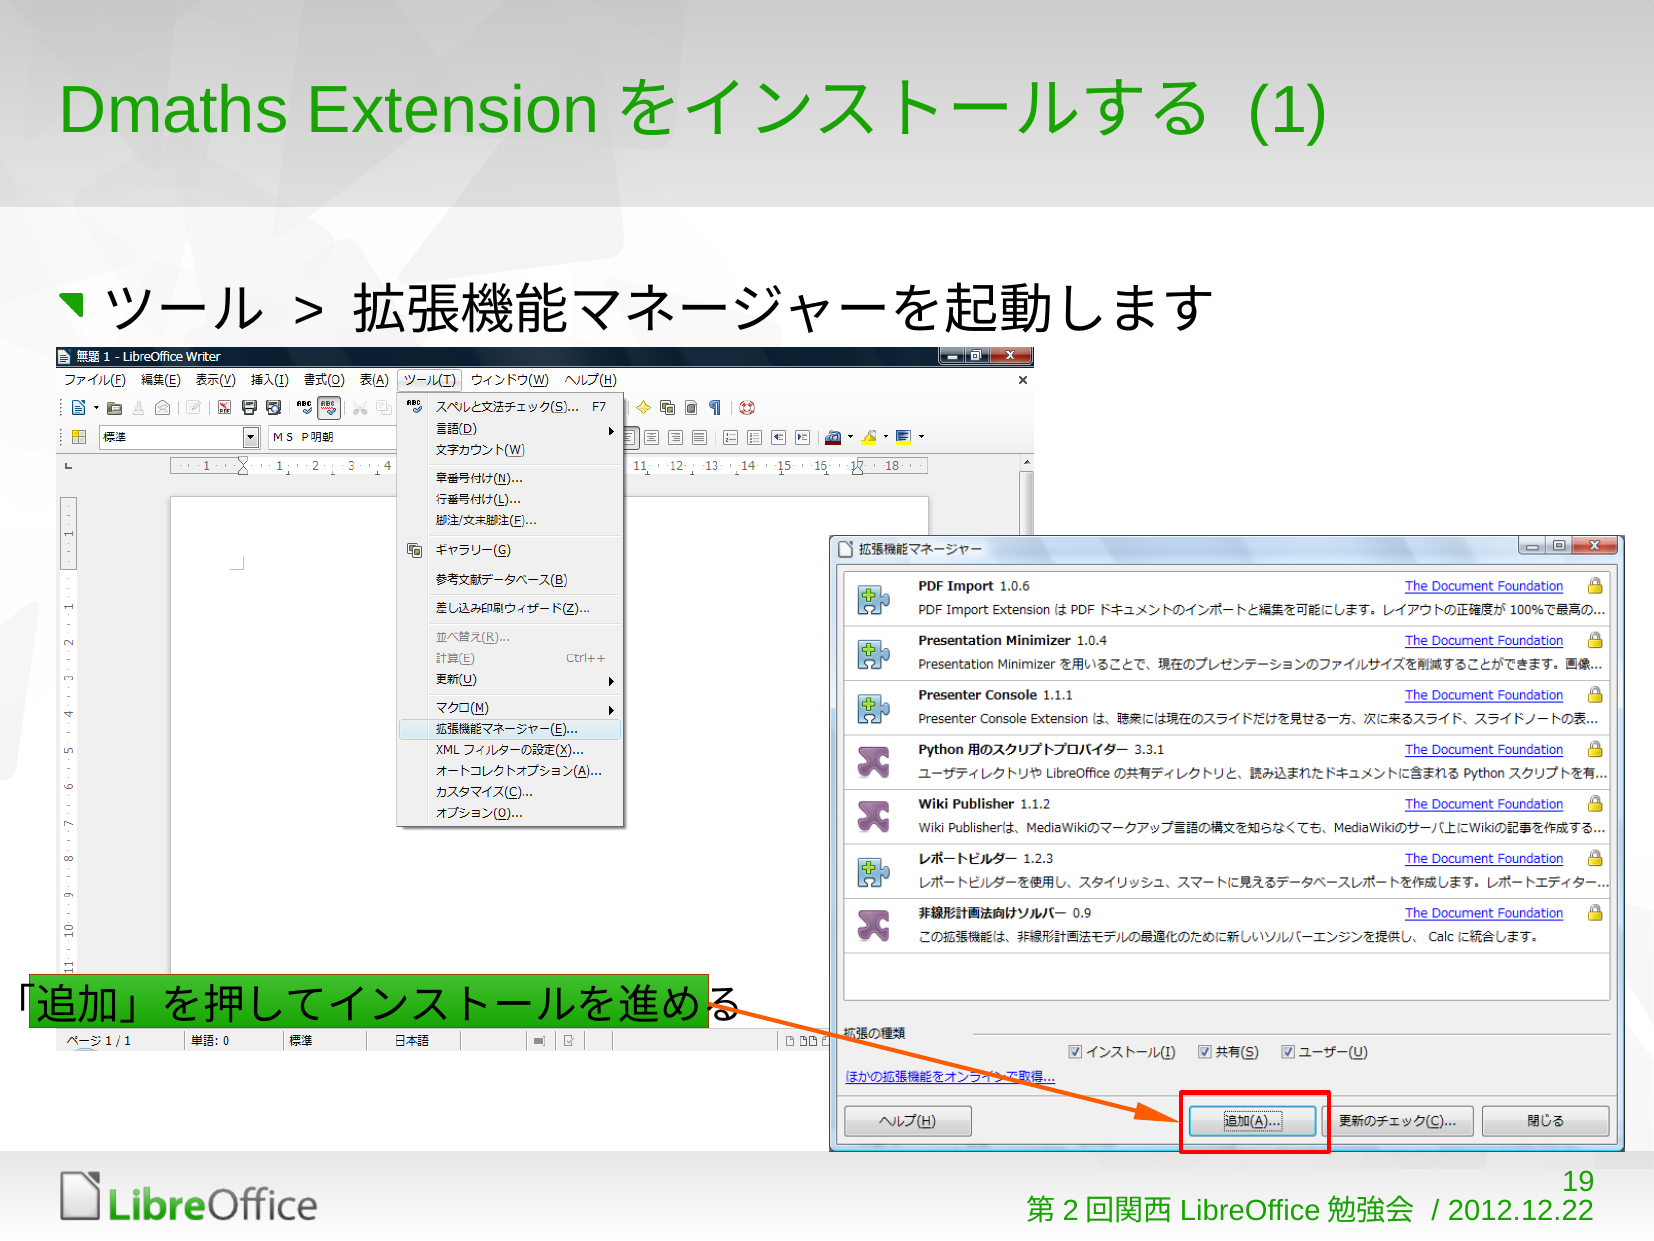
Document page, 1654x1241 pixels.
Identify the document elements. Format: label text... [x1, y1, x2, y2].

picture [1183, 1095, 1327, 1150]
list ツール > 拡張機能マネージャーを起動します [59, 265, 1595, 327]
picture [41, 1152, 337, 1240]
picture [0, 0, 1654, 1169]
text_box 「追加」を押してインストールを進める [29, 974, 709, 1028]
title Dmaths Extensionをインストールする (1) [59, 29, 1595, 178]
picture [719, 1003, 733, 1007]
picture [717, 1012, 726, 1018]
